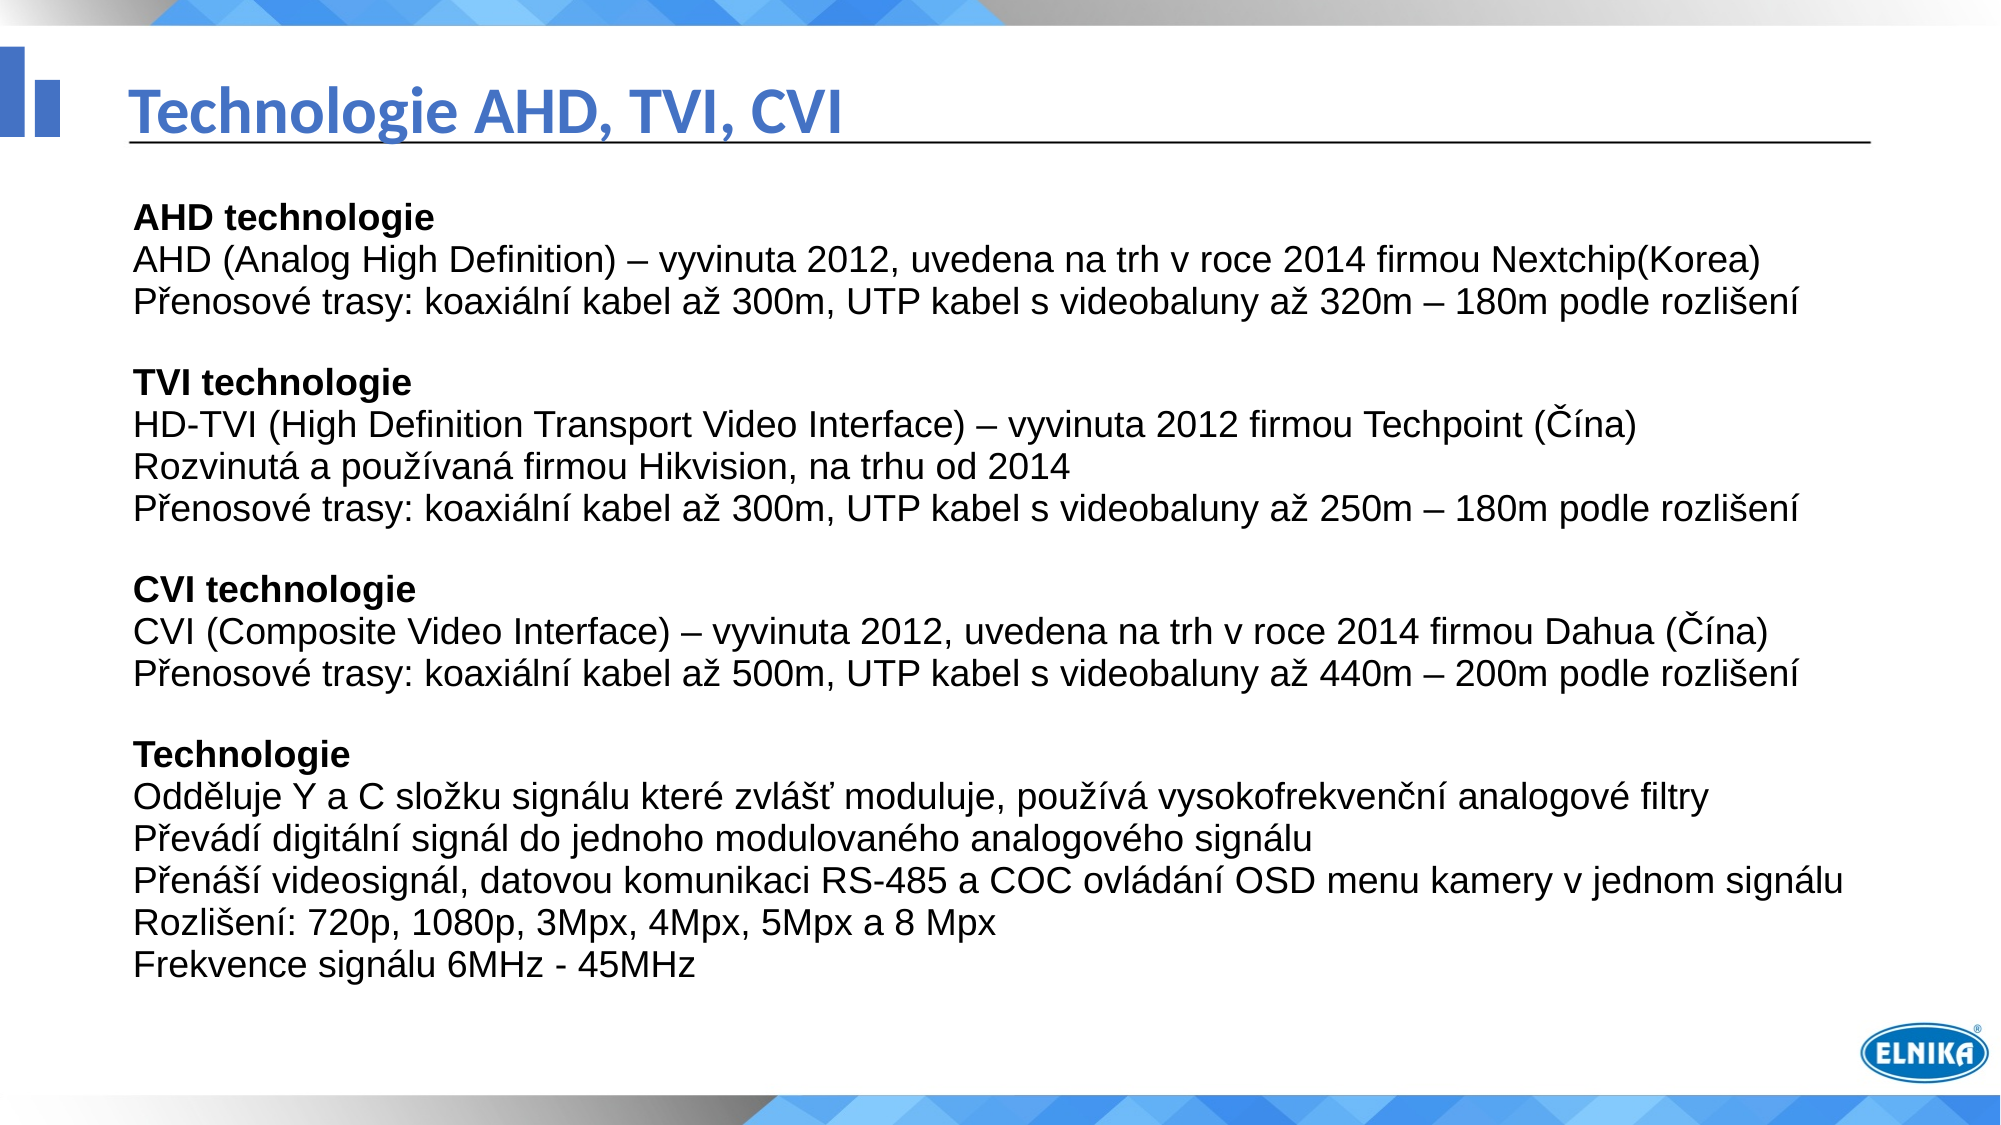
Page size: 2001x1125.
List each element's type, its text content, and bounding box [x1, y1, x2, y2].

text_box CVI technologie CVI (Composite Video Interface) – vyvinuta 2012, uvedena na trh v roce 2014 firmou Dahua (Čína) Přenosové trasy: koaxiální kabel až 500m, UTP kabel s videobaluny až 440m – 200m podle rozlišení [118, 561, 1861, 726]
text_box Technologie AHD, TVI, CVI [78, 58, 1152, 154]
text_box Technologie Odděluje Y a C složku signálu které zvlášť moduluje, používá vysokofrekvenční analogové filtry Převádí digitální signál do jednoho modulovaného analogového signálu Přenáší videosignál, datovou komunikaci RS-485 a COC ovládání OSD menu kamery v jednom signálu Rozlišení: 720p, 1080p, 3Mpx, 4Mpx, 5Mpx a 8 Mpx Frekvence signálu 6MHz - 45MHz [118, 726, 1890, 1036]
picture [0, 0, 2001, 1125]
text_box TVI technologie HD-TVI (High Definition Transport Video Interface) – vyvinuta 2012 firmou Techpoint (Čína) Rozvinutá a používaná firmou Hikvision, na trhu od 2014 Přenosové trasy: koaxiální kabel až 300m, UTP kabel s videobaluny až 250m – 180m podle rozlišení [118, 354, 1890, 580]
text_box AHD technologie AHD (Analog High Definition) – vyvinuta 2012, uvedena na trh v roce 2014 firmou Nextchip(Korea) Přenosové trasy: koaxiální kabel až 300m, UTP kabel s videobaluny až 320m – 180m podle rozlišení [118, 188, 1861, 354]
